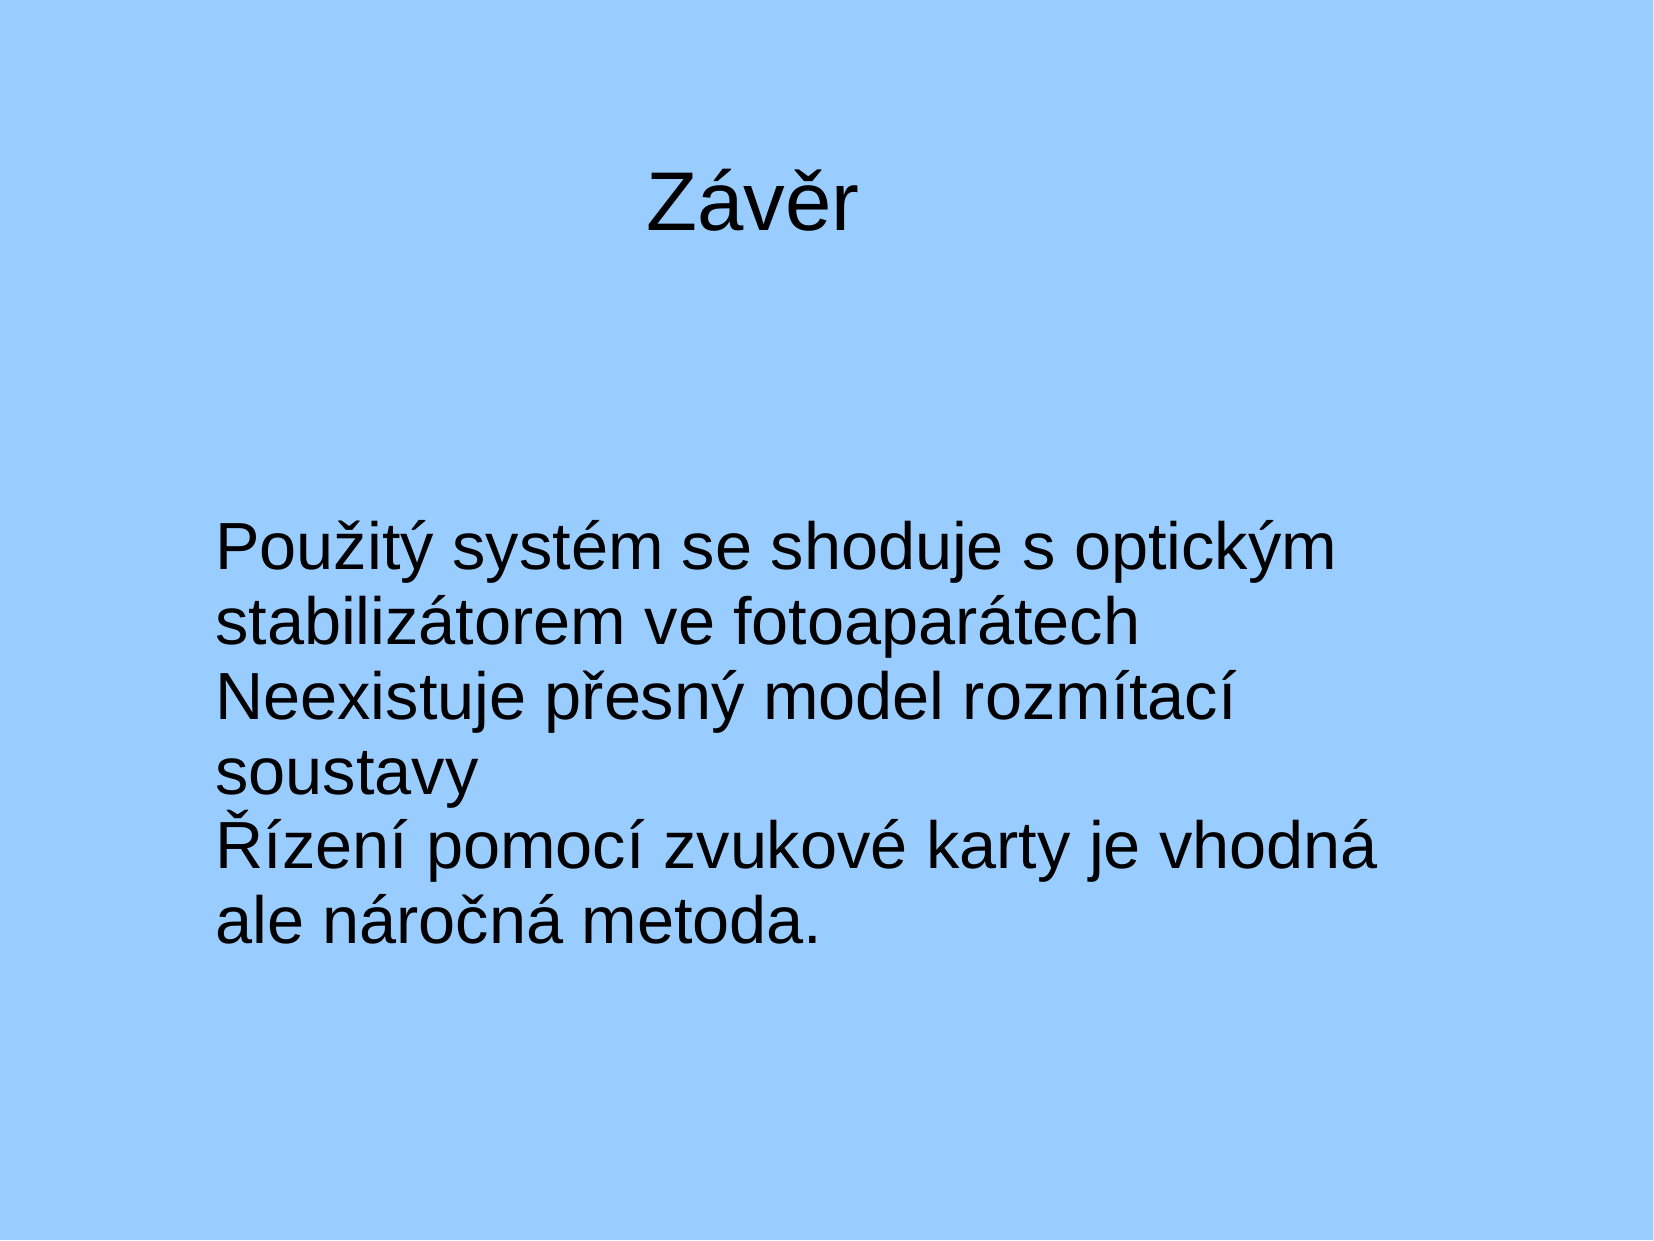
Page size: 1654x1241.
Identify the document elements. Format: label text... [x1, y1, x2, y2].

text_box Použitý systém se shoduje s optickým stabilizátorem ve fotoaparátech Neexistuje přesný model rozmítací soustavy Řízení pomocí zvukové karty je vhodná ale náročná metoda. [147, 501, 1447, 1015]
text_box Závěr [442, 147, 1063, 266]
